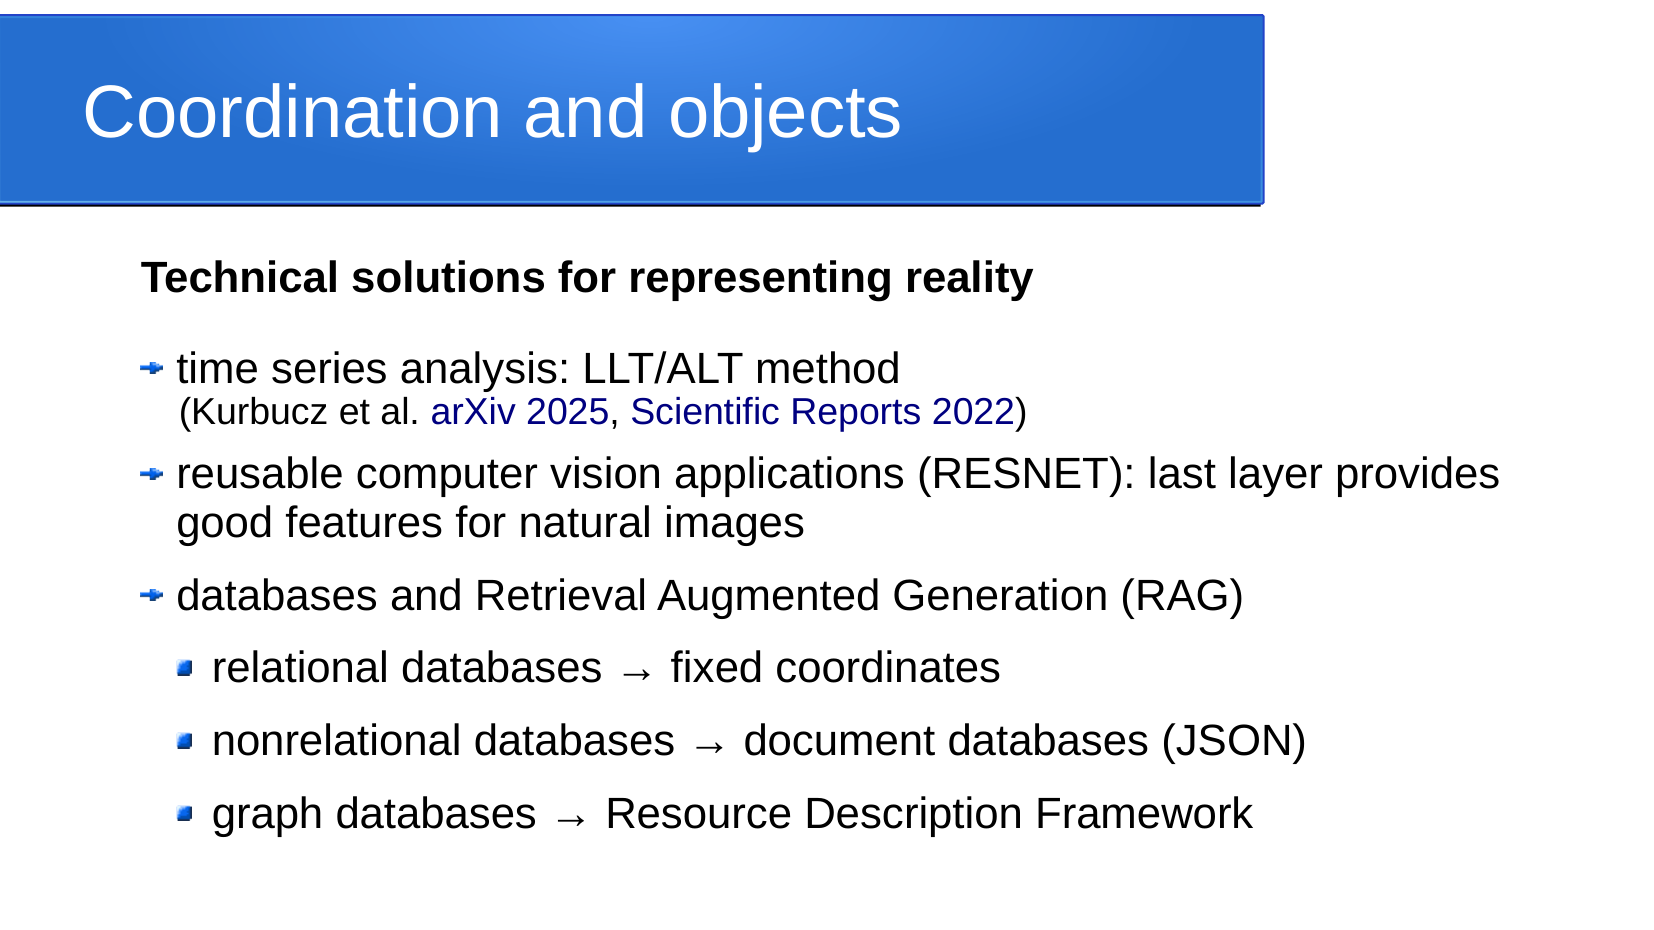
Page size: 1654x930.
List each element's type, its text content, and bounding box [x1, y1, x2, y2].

text_box (Kurbucz et al. arXiv 2025, Scientific Reports 2022) [163, 382, 1050, 451]
title Coordination and objects [82, 35, 1234, 189]
text_box Technical solutions for representing reality time series analysis: LLT/ALT method reusable computer vision applications (RESNET): last layer provides good features for natural images databases and Retrieval Augmented Generation (RAG) relational databases → fixed coordinates nonrelational databases → document databases (JSON) graph databases → Resource Description Framework [126, 245, 1592, 852]
